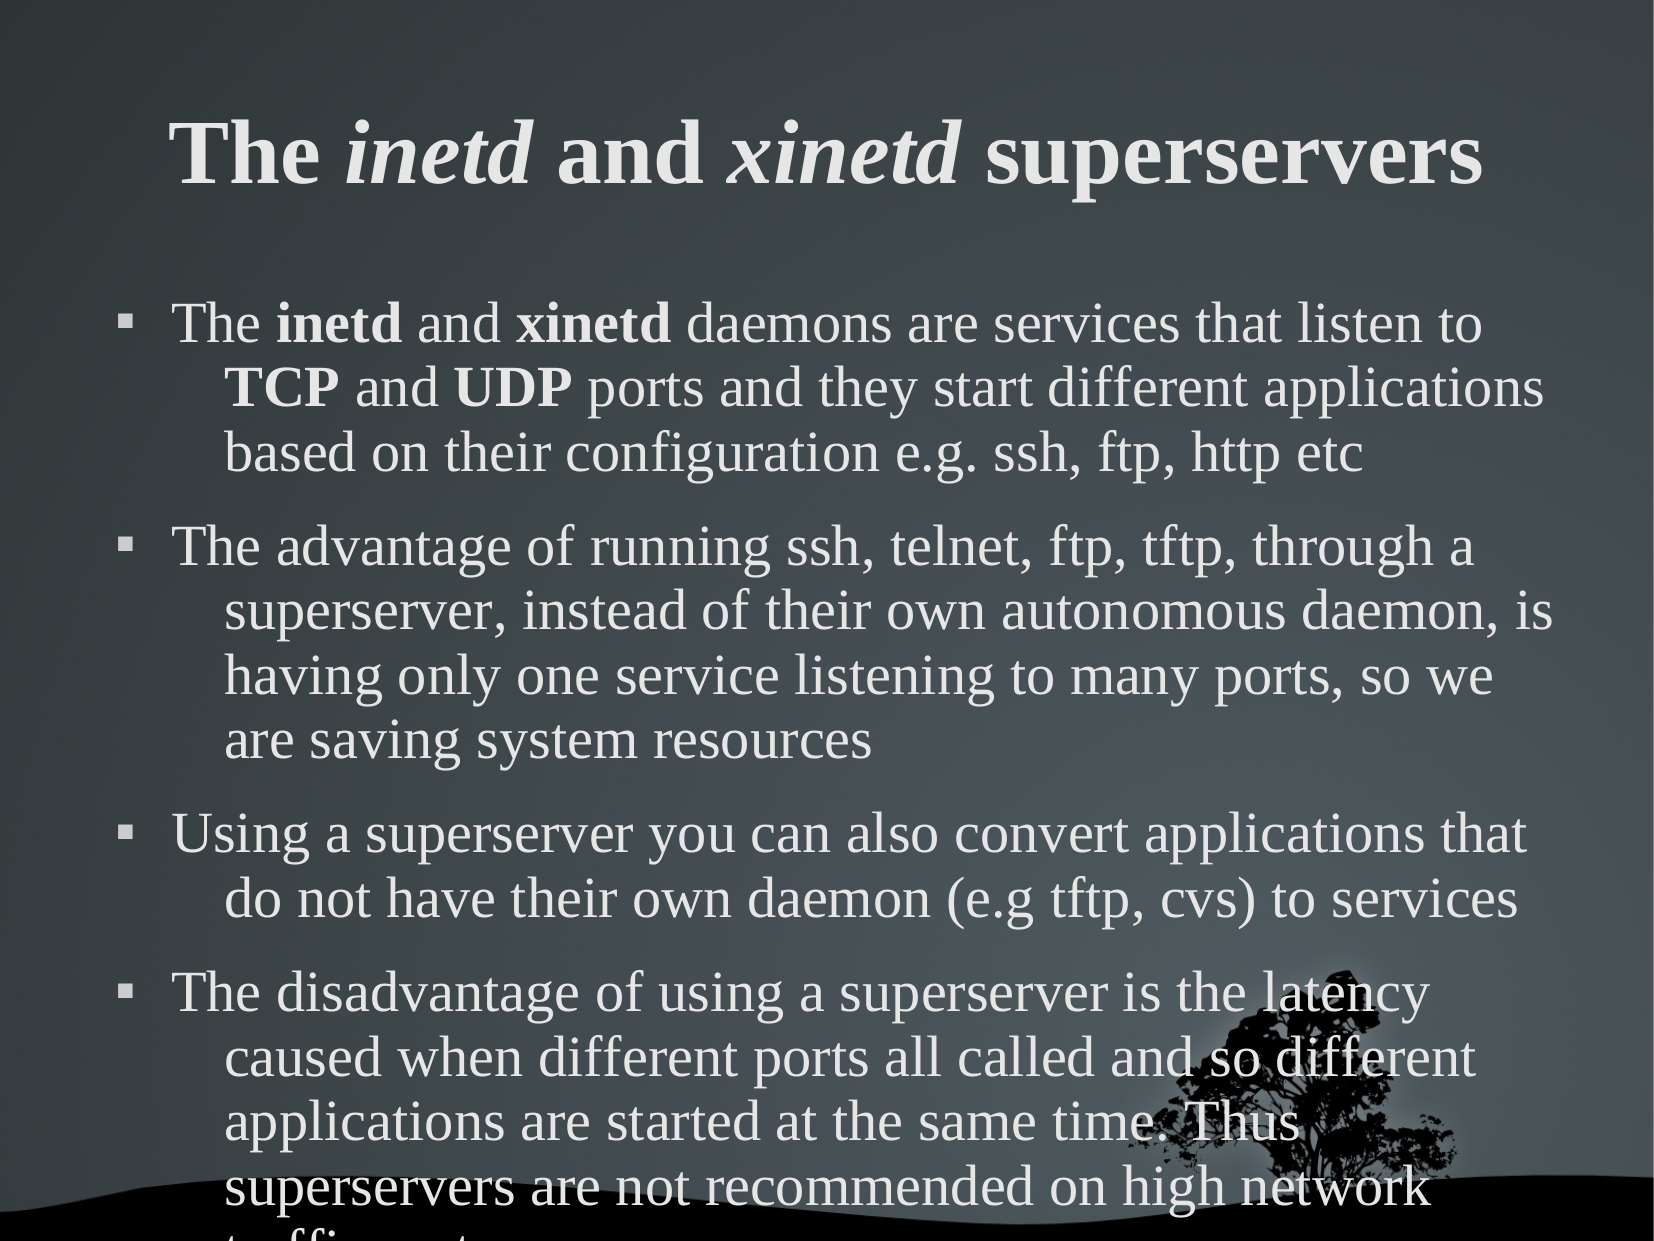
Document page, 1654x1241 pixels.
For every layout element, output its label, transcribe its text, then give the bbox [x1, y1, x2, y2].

picture [0, 0, 1654, 1241]
picture [296, 1235, 312, 1241]
title The inetd and xinetd superservers [82, 33, 1571, 273]
list The inetd and xinetd daemons are services that listen to TCP and UDP ports and they start different applications based on their configuration e.g. ssh, ftp, http etc The advantage of running ssh, telnet, ftp, tftp, through a superserver, instead of their own autonomous daemon, is having only one service listening to many ports, so we are saving system resources Using a superserver you can also convert applications that do not have their own daemon (e.g tftp, cvs) to services The disadvantage of using a superserver is the latency caused when different ports all called and so different applications are started at the same time. Thus superservers are not recommended on high network traffic systems [82, 290, 1571, 1235]
